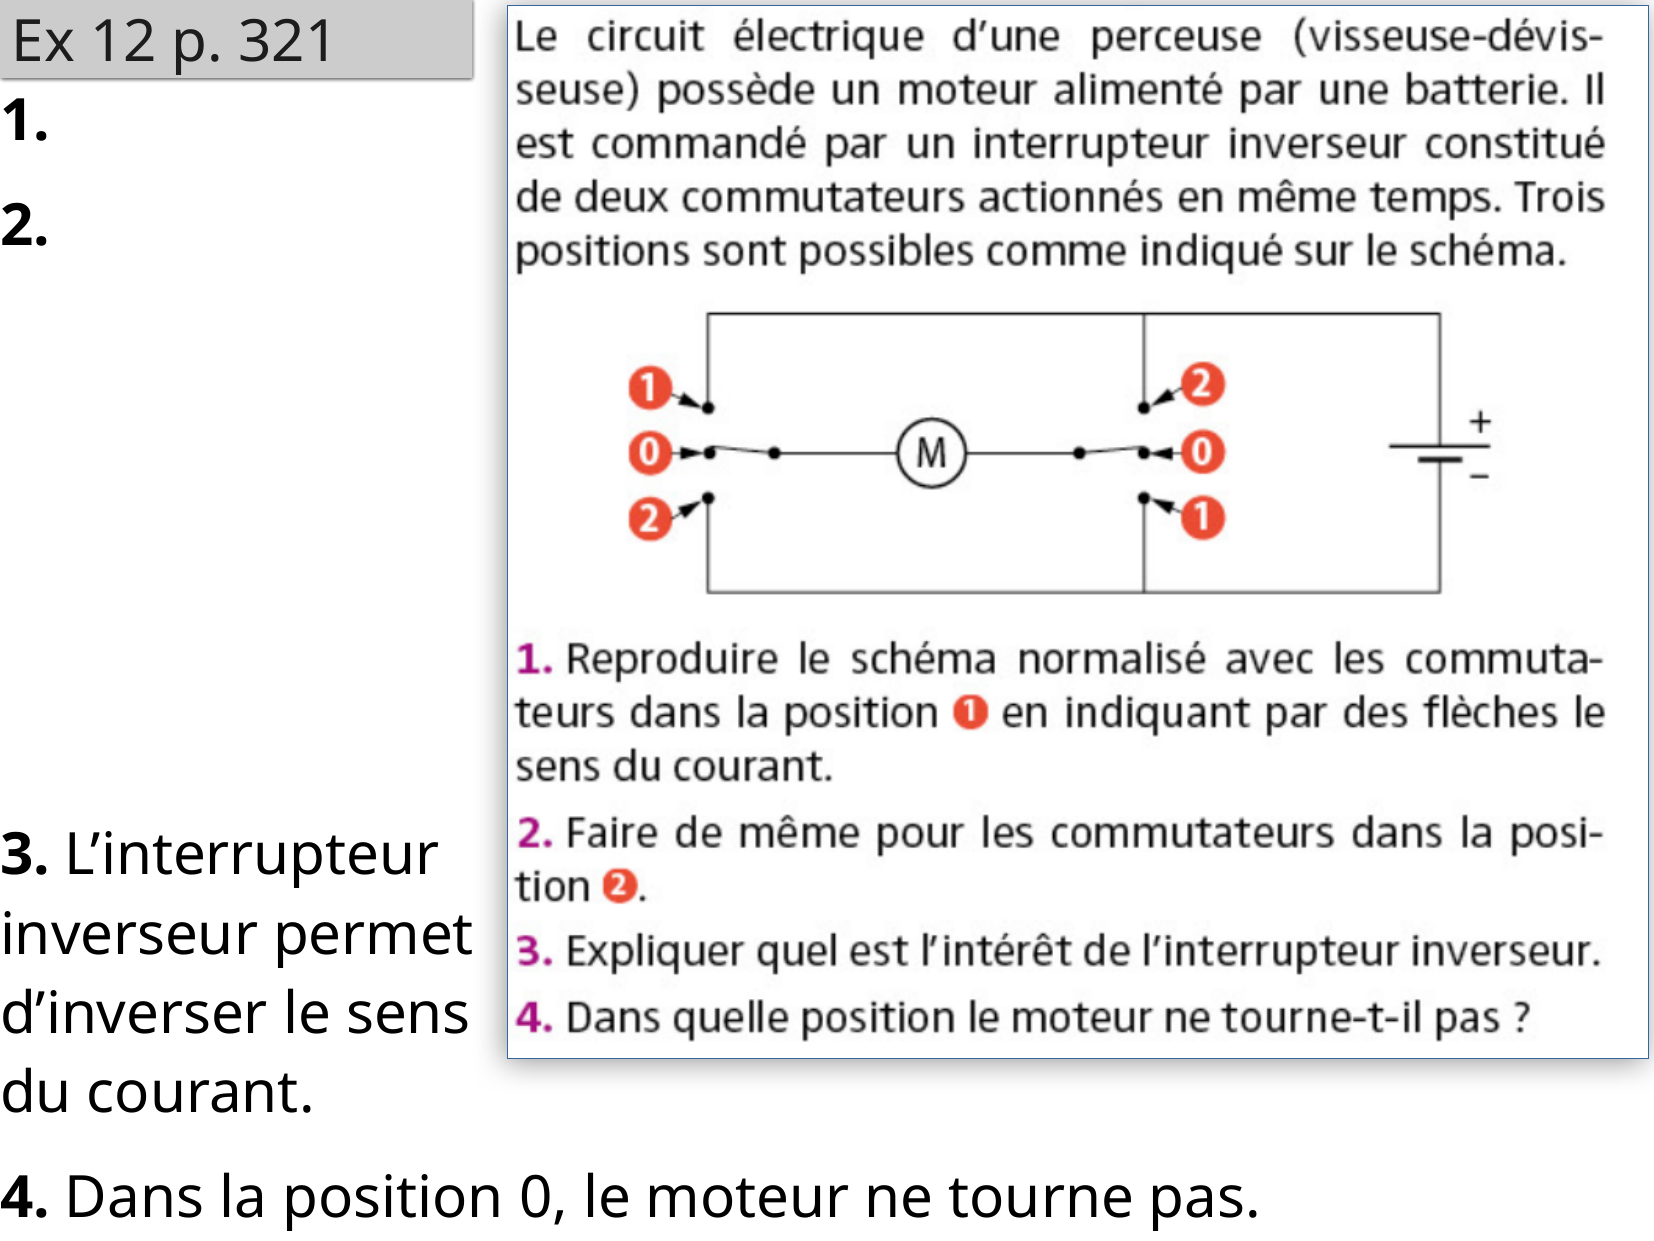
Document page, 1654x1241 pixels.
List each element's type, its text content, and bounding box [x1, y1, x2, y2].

title Ex 12 p. 321 [0, 0, 473, 78]
picture [507, 5, 1649, 1059]
list 1. 2. 3. L’interrupteur inverseur permet d’inverser le sens du courant. 4. Dans la position 0, le moteur ne tourne pas. [0, 78, 1654, 1241]
